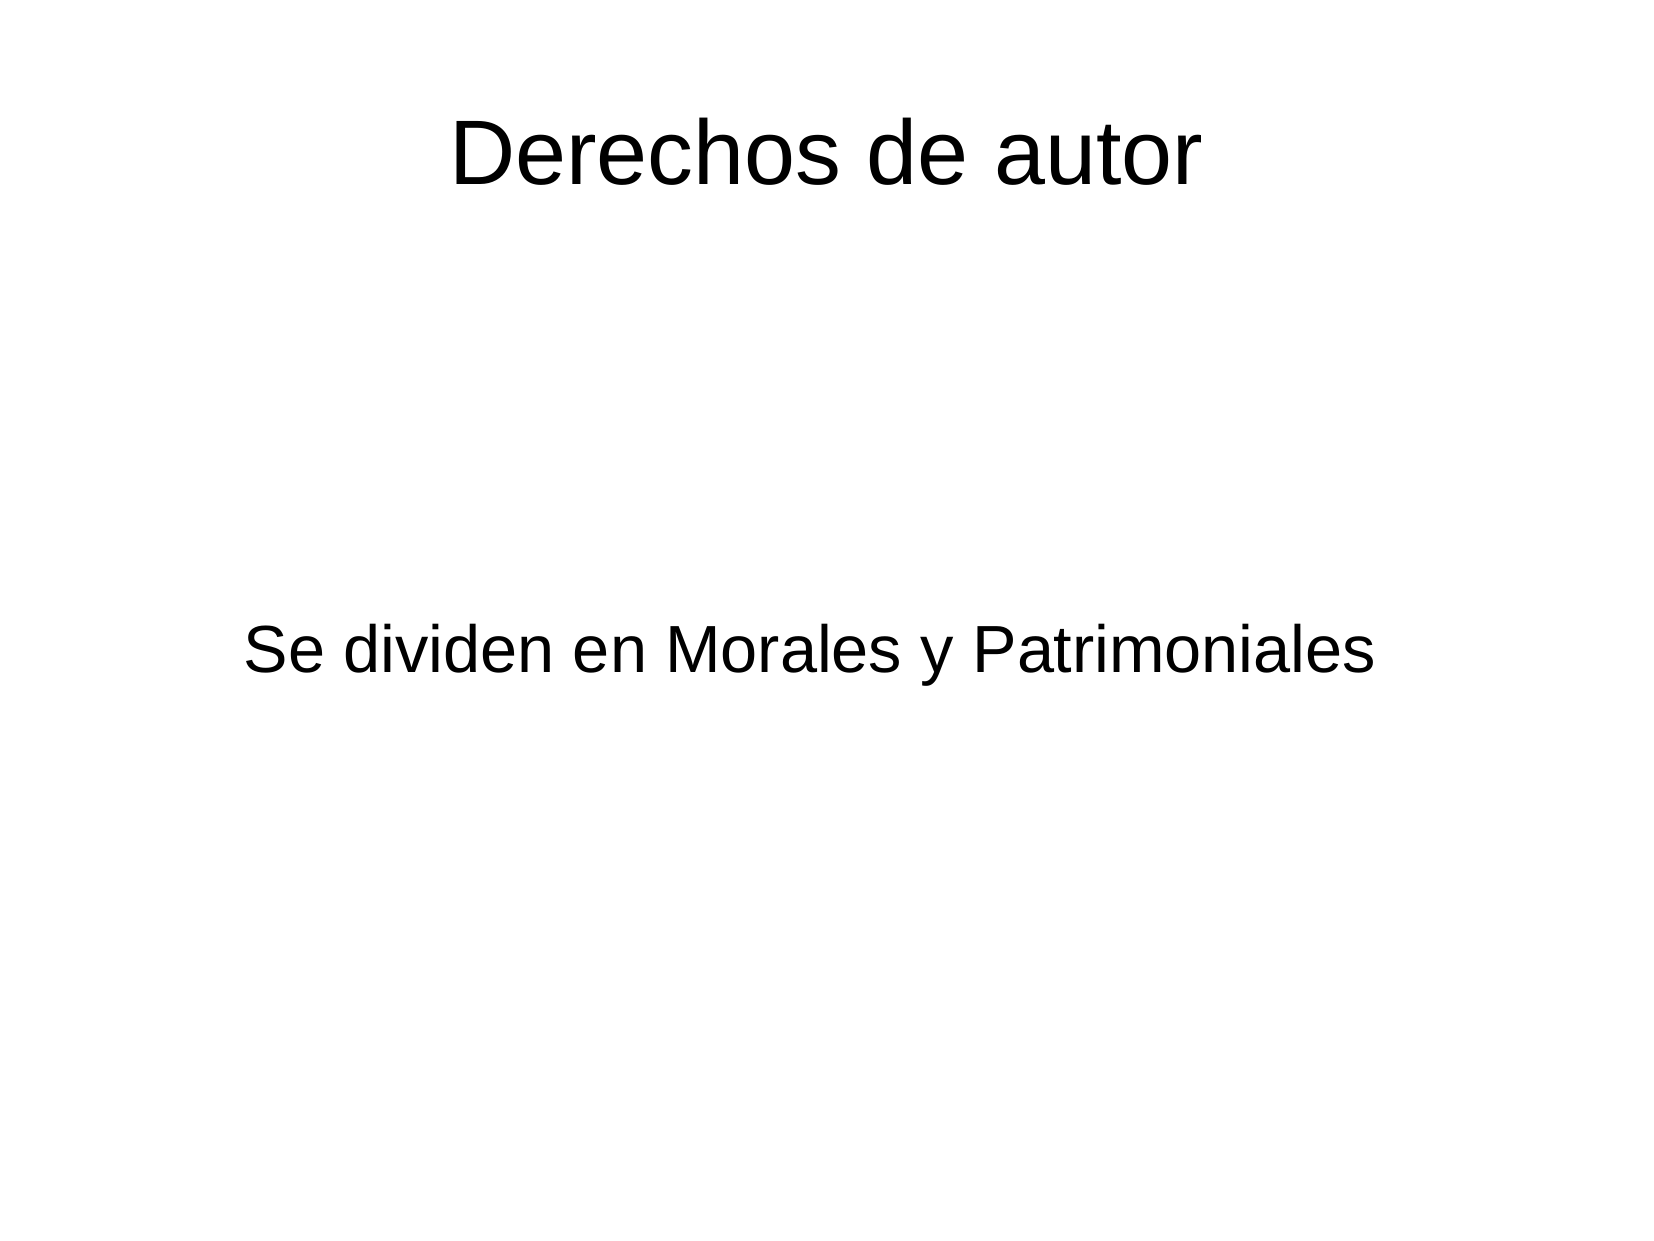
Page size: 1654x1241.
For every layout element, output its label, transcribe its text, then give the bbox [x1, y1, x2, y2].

subtitle Se dividen en Morales y Patrimoniales [82, 290, 1538, 1010]
title Derechos de autor [82, 49, 1571, 257]
